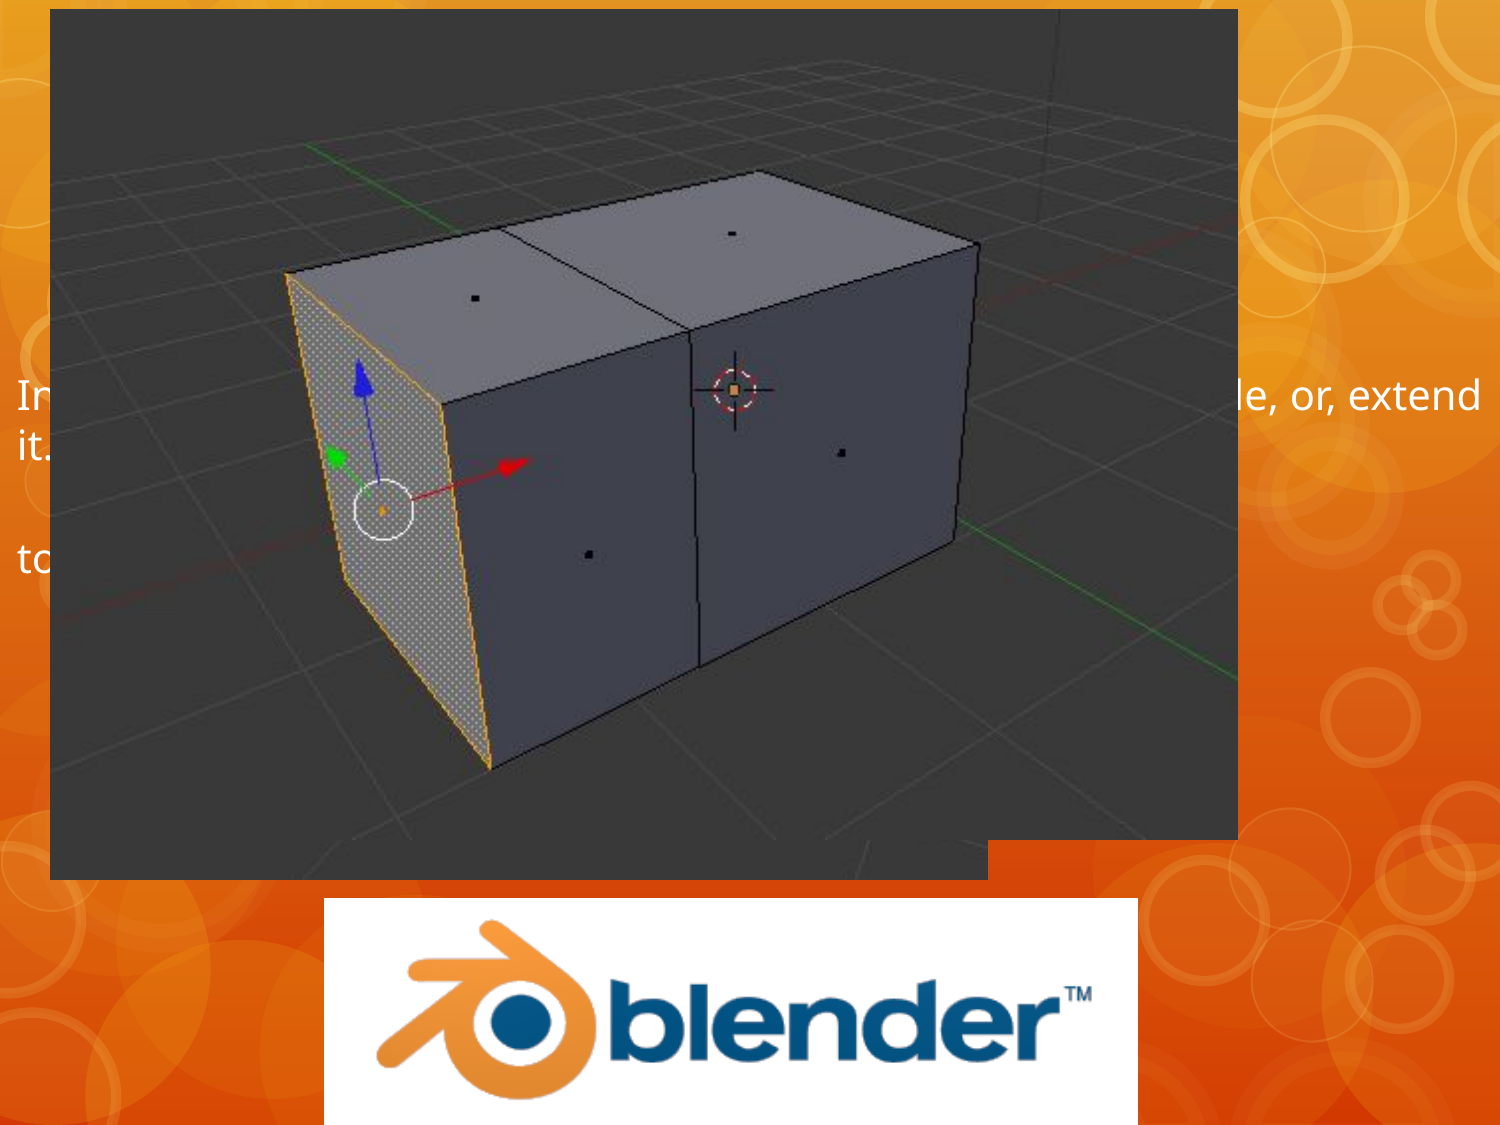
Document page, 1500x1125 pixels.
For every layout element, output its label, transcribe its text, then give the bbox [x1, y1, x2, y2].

picture [324, 898, 1138, 1125]
picture [50, 9, 1238, 880]
subtitle Extruding In edit mode, you can select a line, vertex, or plane, and extrude, or, extend it. to do this, select the thing you want to extrude, then press "E" [1, 236, 1500, 899]
title Blender for Dummies [0, 0, 1500, 242]
